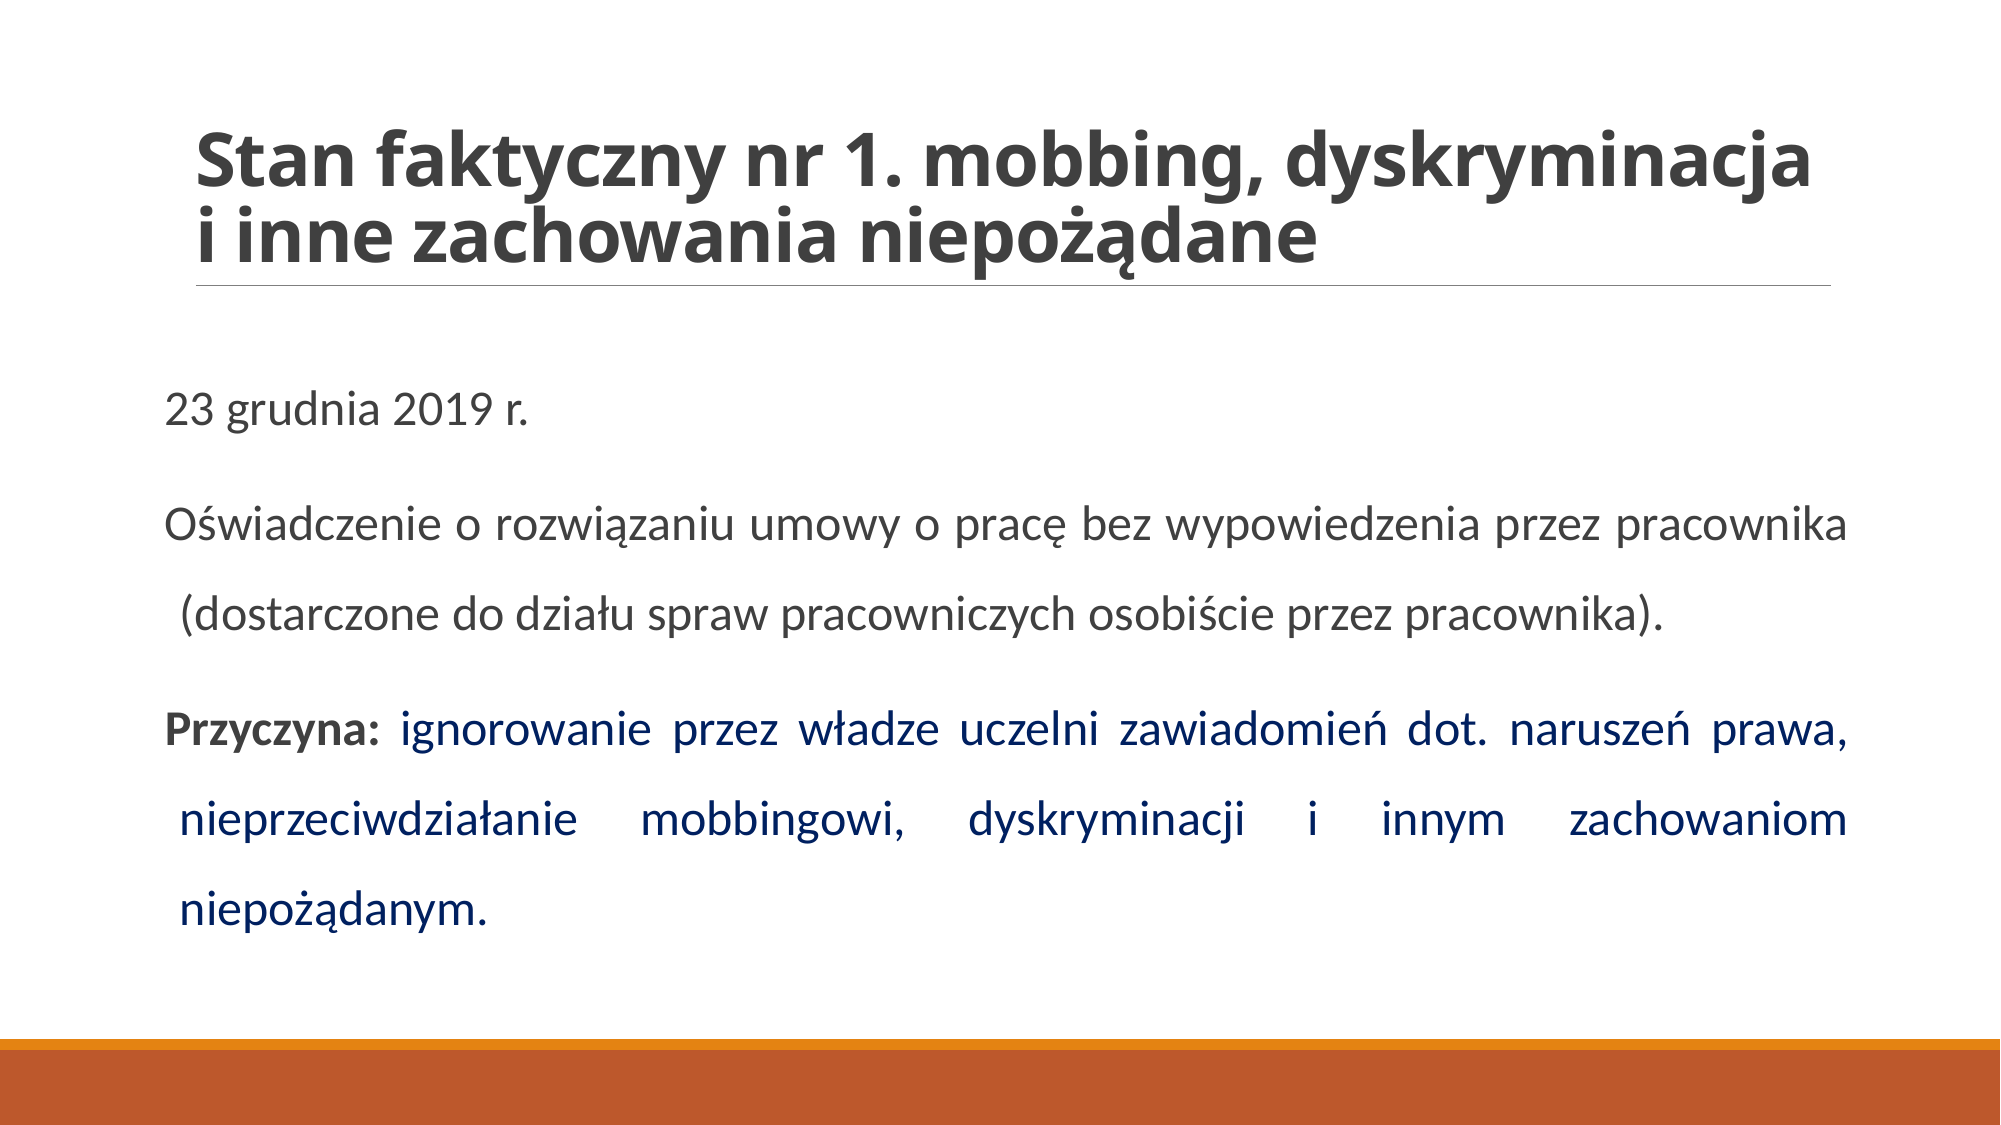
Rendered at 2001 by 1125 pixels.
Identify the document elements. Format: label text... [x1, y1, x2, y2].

title Stan faktyczny nr 1. mobbing, dyskryminacja i inne zachowania niepożądane [180, 47, 1831, 286]
list 23 grudnia 2019 r. Oświadczenie o rozwiązaniu umowy o pracę bez wypowiedzenia przez pracownika (dostarczone do działu spraw pracowniczych osobiście przez pracownika). Przyczyna: ignorowanie przez władze uczelni zawiadomień dot. naruszeń prawa, nieprzeciwdziałanie mobbingowi, dyskryminacji i innym zachowaniom niepożądanym. [149, 338, 1850, 1109]
